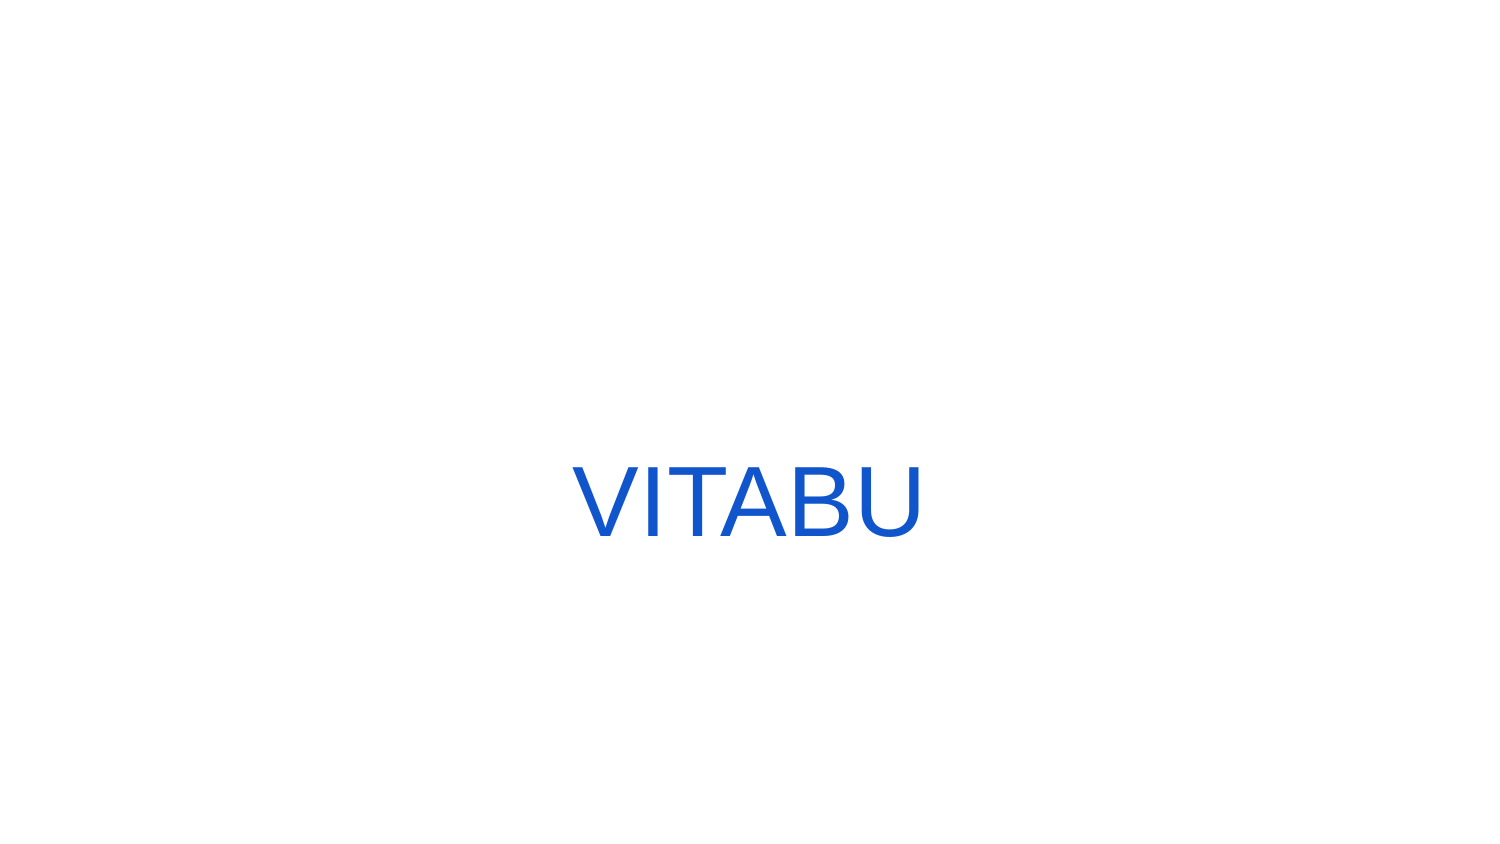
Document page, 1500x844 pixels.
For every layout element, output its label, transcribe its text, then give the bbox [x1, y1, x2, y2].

list VITABU [51, 189, 1449, 750]
